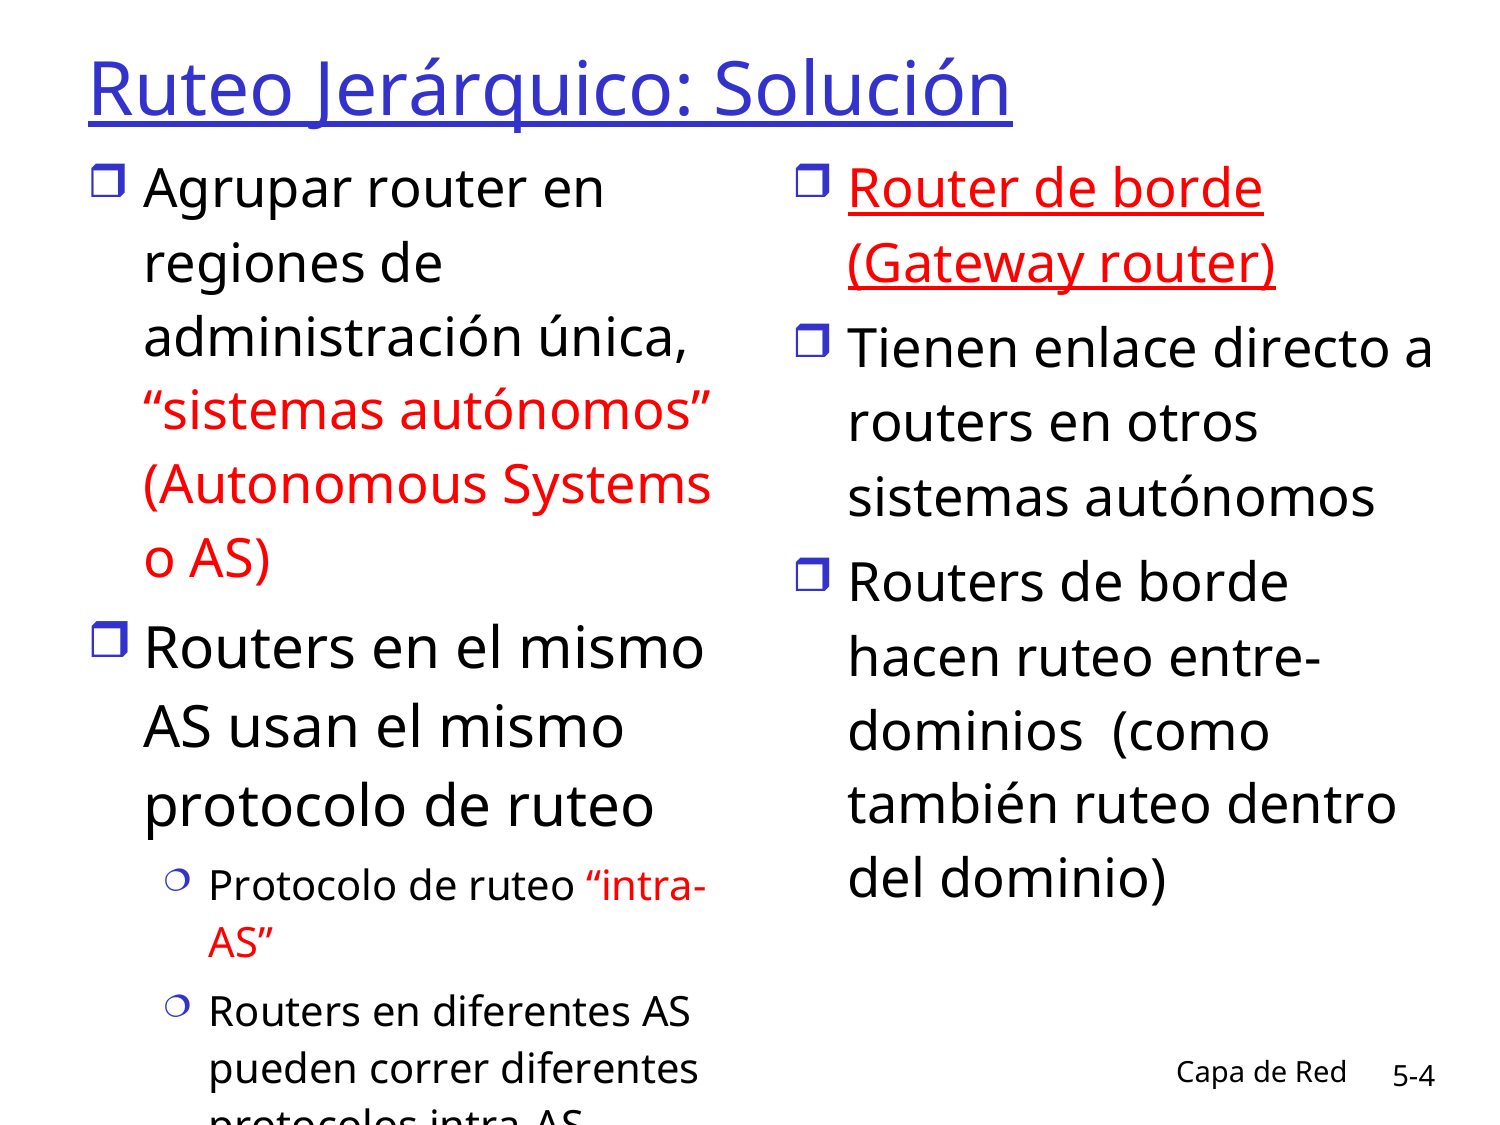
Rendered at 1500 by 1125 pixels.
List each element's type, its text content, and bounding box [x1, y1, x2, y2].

list Agrupar router en regiones de administración única, “sistemas autónomos” (Autonomous Systems o AS) Routers en el mismo AS usan el mismo protocolo de ruteo Protocolo de ruteo “intra-AS” Routers en diferentes AS pueden correr diferentes protocolos intra-AS [87, 149, 759, 1080]
title Ruteo Jerárquico: Solución [87, 23, 1463, 150]
list Router de borde (Gateway router) Tienen enlace directo a routers en otros sistemas autónomos Routers de borde hacen ruteo entre-dominios (como también ruteo dentro del dominio) [792, 149, 1464, 1051]
